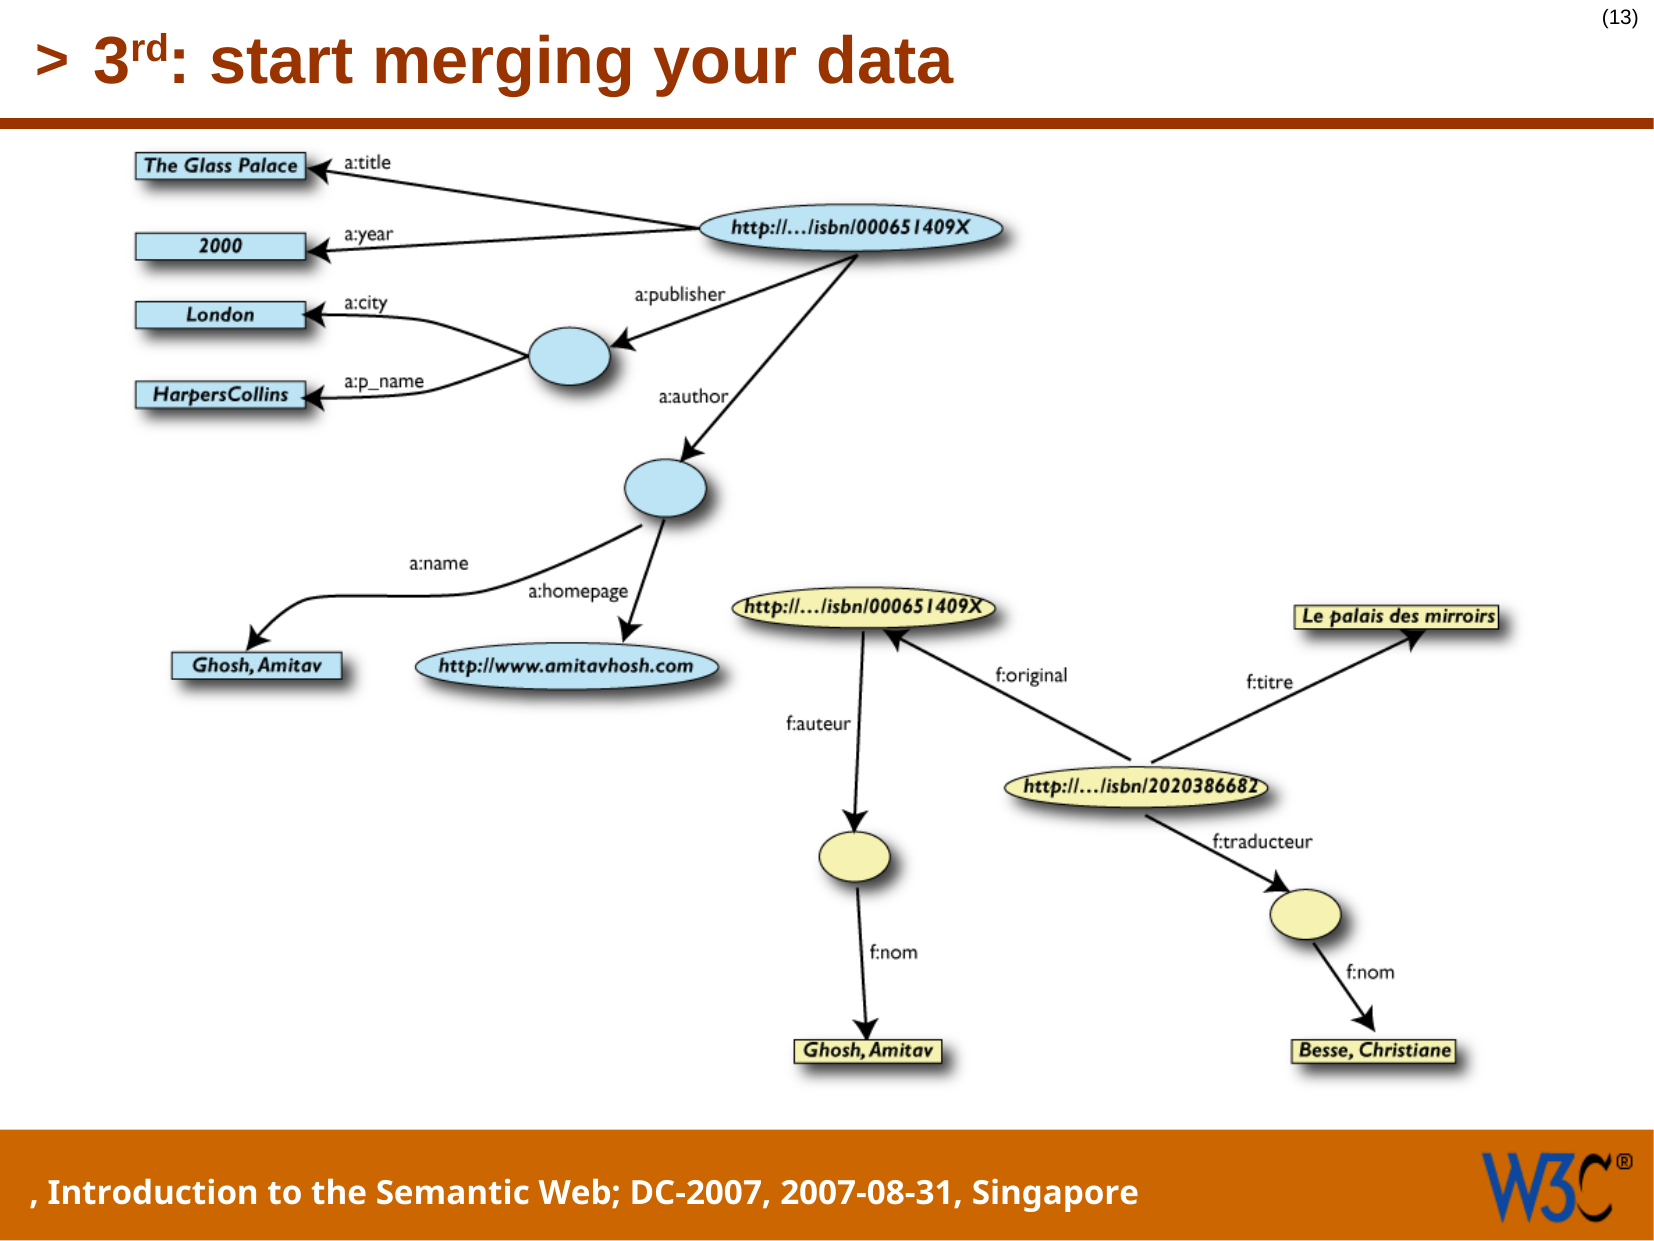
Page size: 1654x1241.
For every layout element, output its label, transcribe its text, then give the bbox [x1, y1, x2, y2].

picture [123, 141, 1530, 1096]
picture [1477, 1149, 1639, 1228]
title 3rd: start merging your data [93, 7, 1493, 111]
